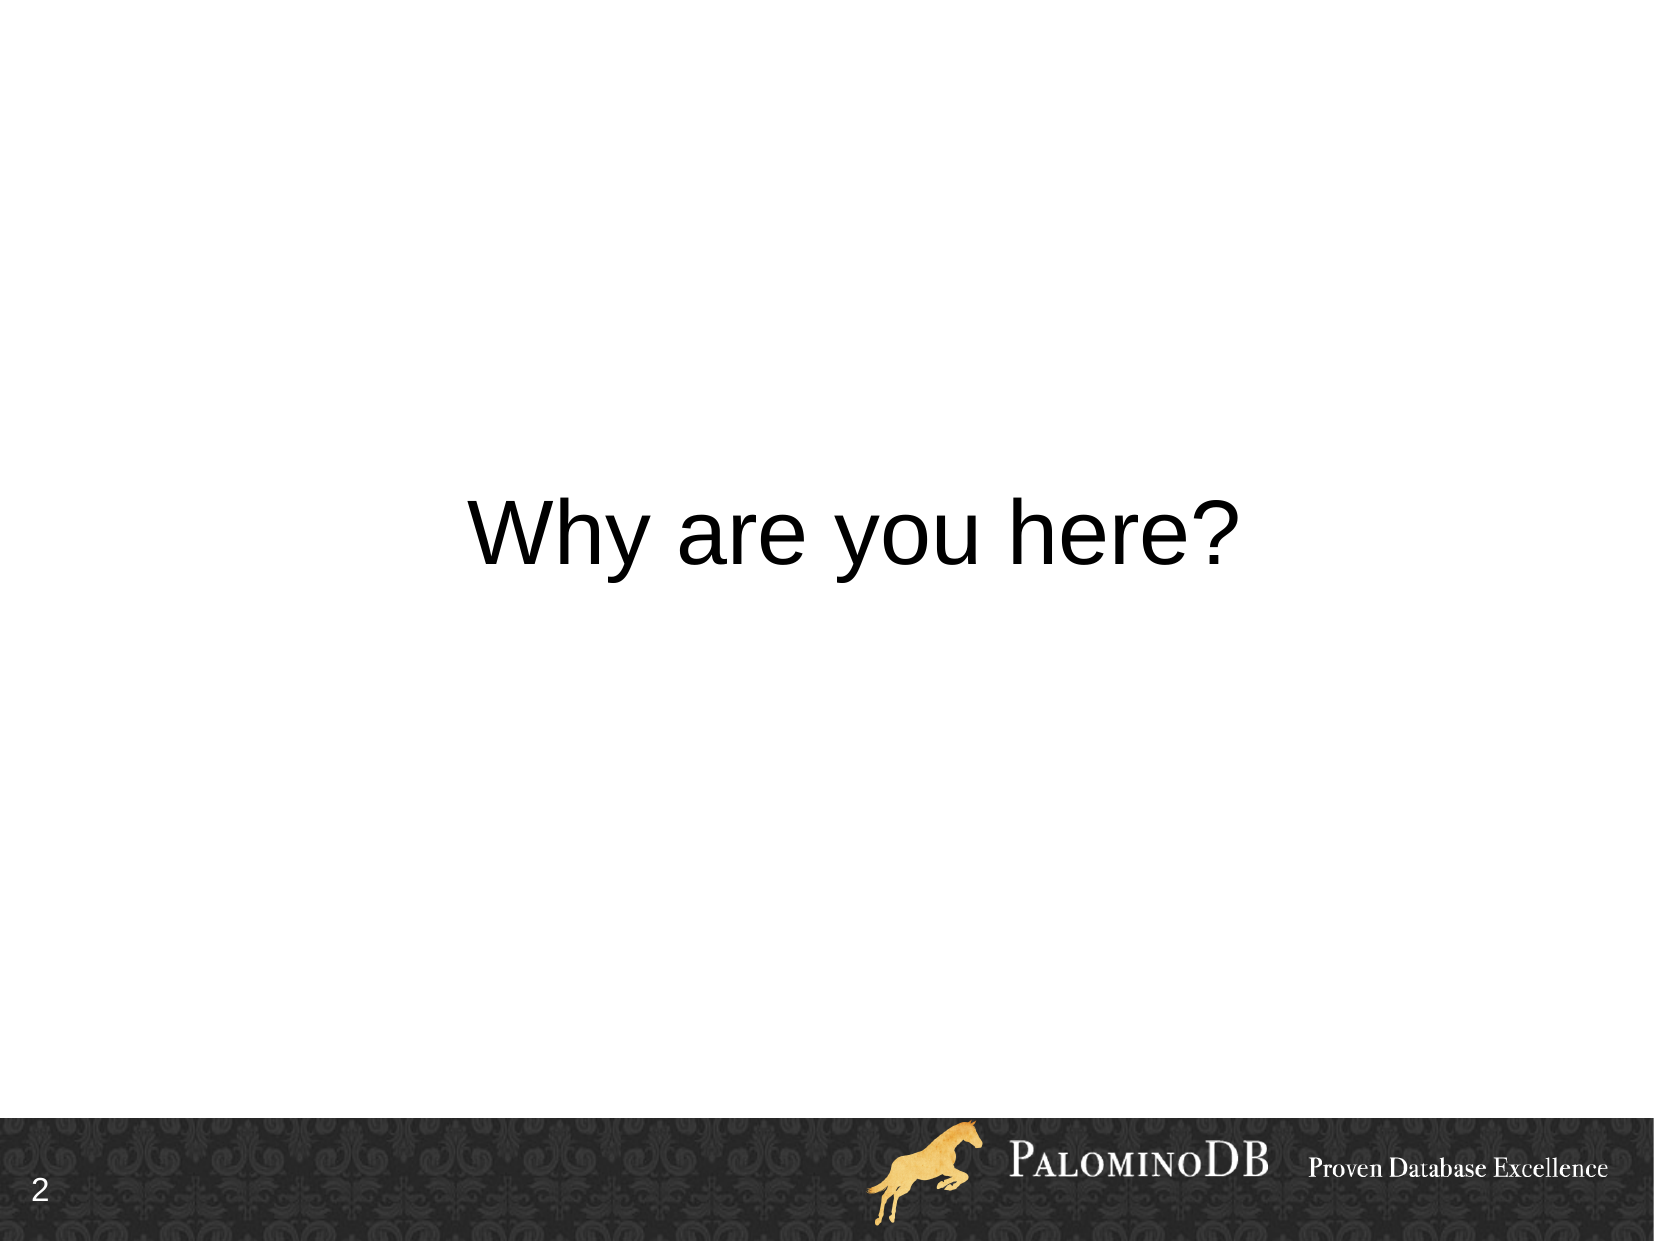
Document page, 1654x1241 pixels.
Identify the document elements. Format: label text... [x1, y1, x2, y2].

picture [0, 1109, 1654, 1241]
title Why are you here? [111, 428, 1600, 637]
